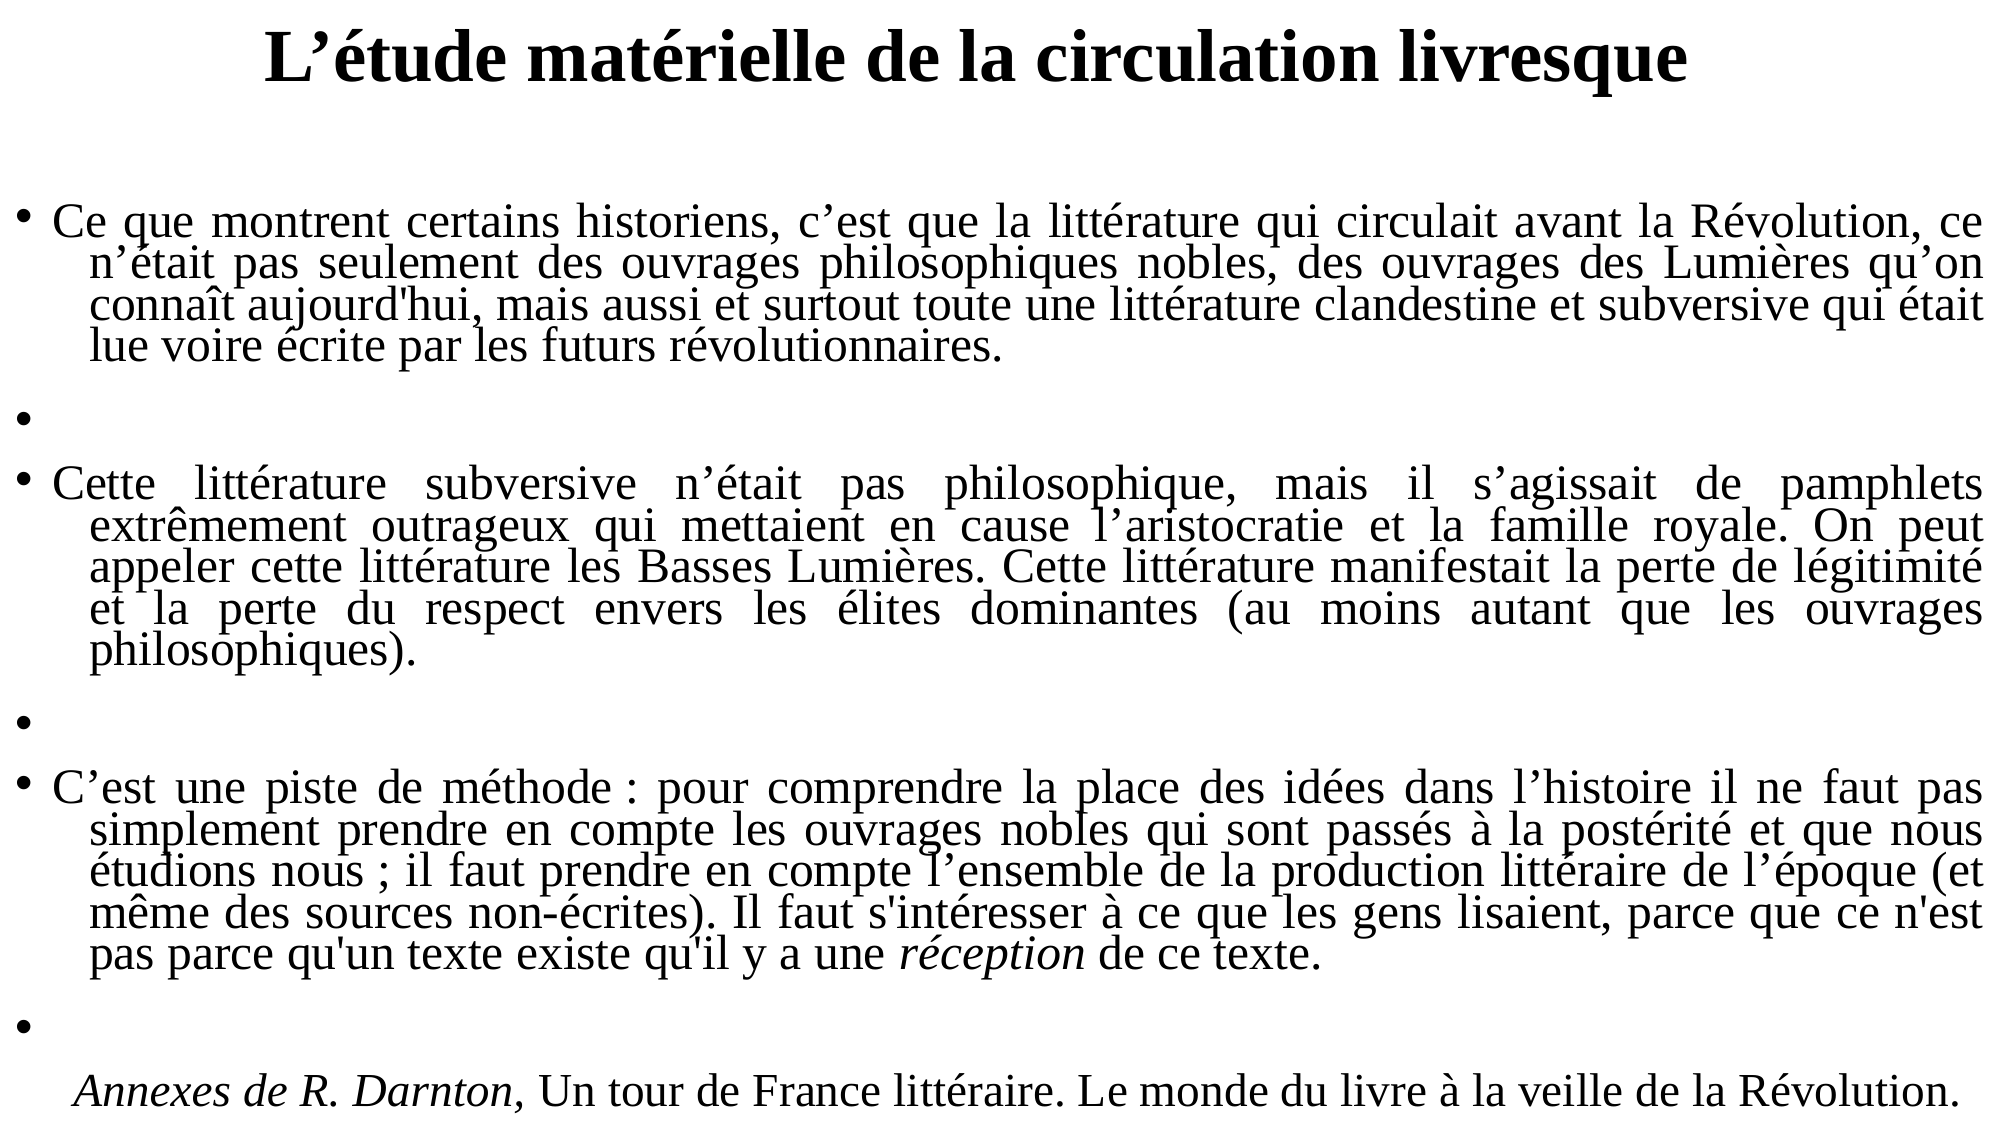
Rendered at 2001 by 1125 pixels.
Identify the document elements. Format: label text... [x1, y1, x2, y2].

list Ce que montrent certains historiens, c’est que la littérature qui circulait avant la Révolution, ce n’était pas seulement des ouvrages philosophiques nobles, des ouvrages des Lumières qu’on connaît aujourd'hui, mais aussi et surtout toute une littérature clandestine et subversive qui était lue voire écrite par les futurs révolutionnaires. Cette littérature subversive n’était pas philosophique, mais il s’agissait de pamphlets extrêmement outrageux qui mettaient en cause l’aristocratie et la famille royale. On peut appeler cette littérature les Basses Lumières. Cette littérature manifestait la perte de légitimité et la perte du respect envers les élites dominantes (au moins autant que les ouvrages philosophiques). C’est une piste de méthode : pour comprendre la place des idées dans l’histoire il ne faut pas simplement prendre en compte les ouvrages nobles qui sont passés à la postérité et que nous étudions nous ; il faut prendre en compte l’ensemble de la production littéraire de l’époque (et même des sources non-écrites). Il faut s'intéresser à ce que les gens lisaient, parce que ce n'est pas parce qu'un texte existe qu'il y a une réception de ce texte. Annexes de R. Darnton, Un tour de France littéraire. Le monde du livre à la veille de la Révolution. [0, 196, 2000, 1125]
title L’étude matérielle de la circulation livresque [249, 0, 1750, 114]
